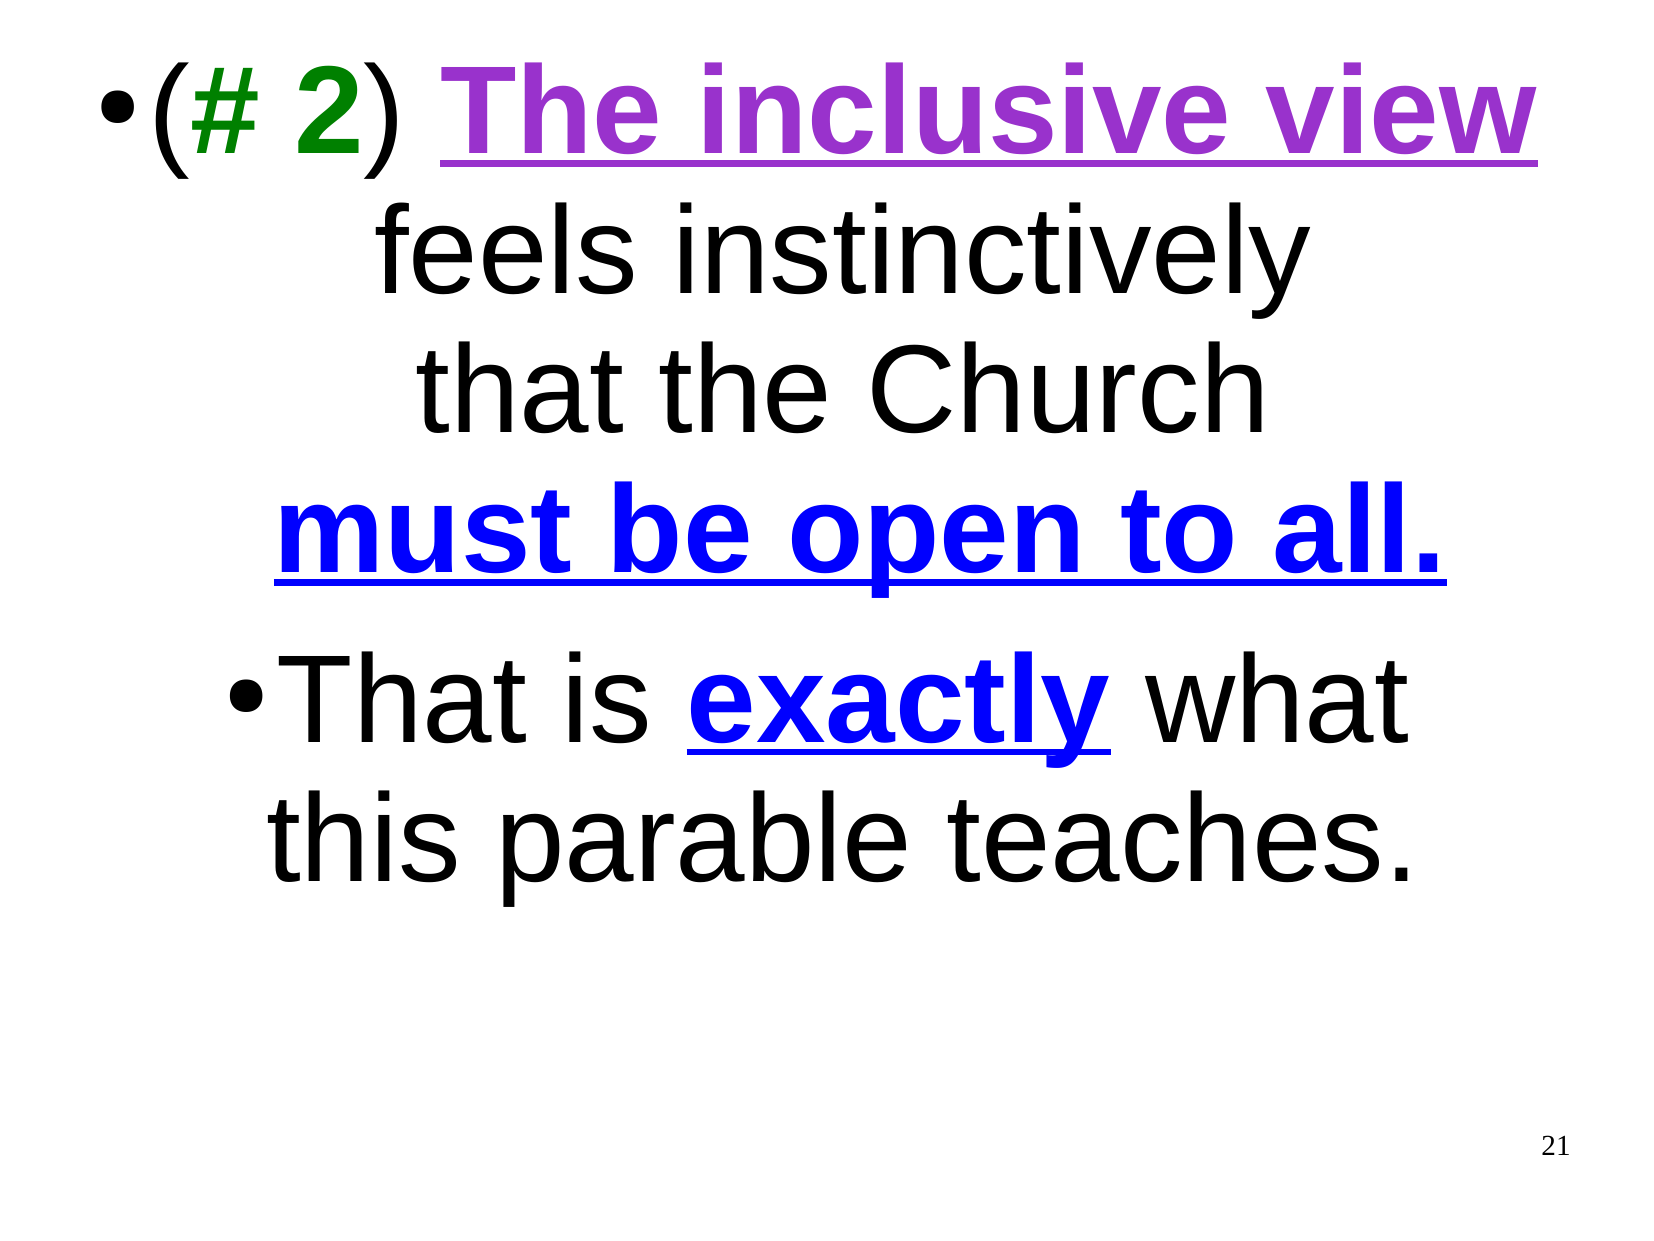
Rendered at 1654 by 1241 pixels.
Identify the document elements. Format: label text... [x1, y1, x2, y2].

list (# 2) The inclusive view feels instinctively that the Church must be open to all. That is exactly what this parable teaches. [37, 40, 1613, 1241]
